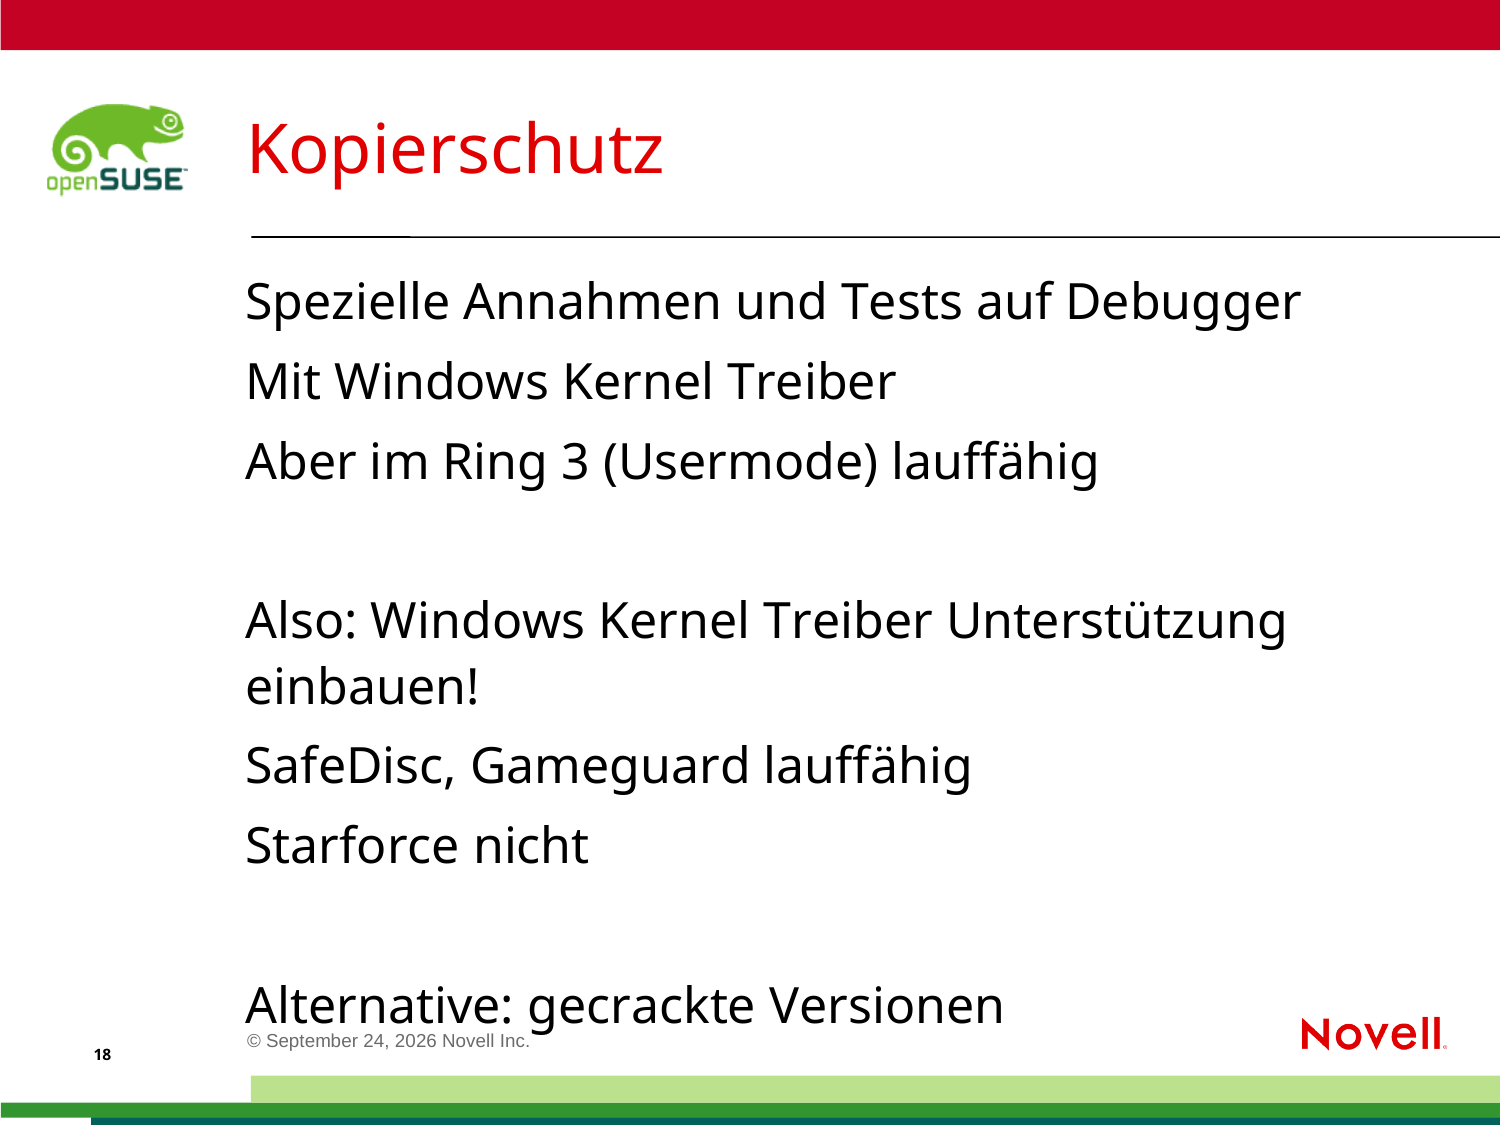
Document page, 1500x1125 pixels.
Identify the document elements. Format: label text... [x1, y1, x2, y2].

picture [47, 104, 188, 197]
title Kopierschutz [246, 68, 1409, 231]
picture [1295, 1011, 1453, 1056]
list Spezielle Annahmen und Tests auf Debugger Mit Windows Kernel Treiber Aber im Ring 3 (Usermode) lauffähig Also: Windows Kernel Treiber Unterstützung einbauen! SafeDisc, Gameguard lauffähig Starforce nicht Alternative: gecrackte Versionen [245, 267, 1458, 980]
